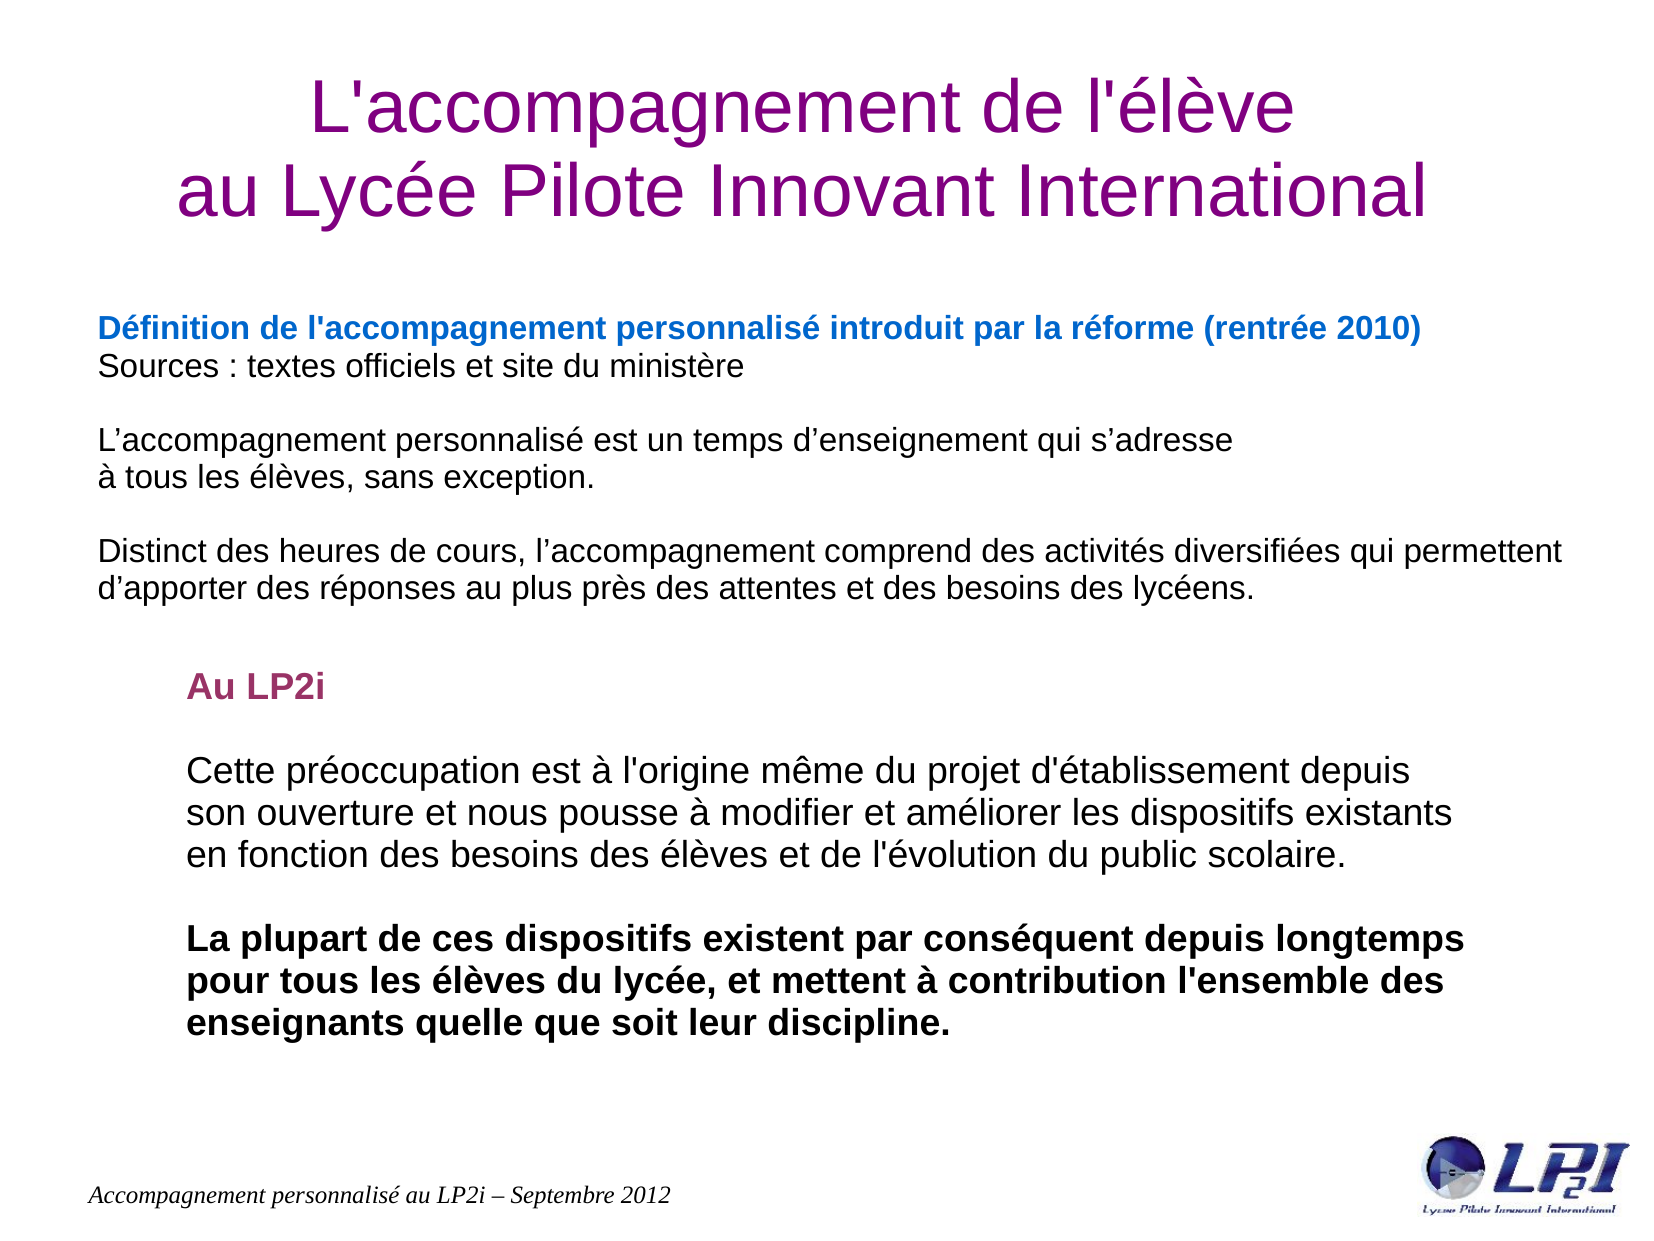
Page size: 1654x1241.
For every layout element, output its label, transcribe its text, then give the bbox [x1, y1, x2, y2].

text_box Définition de l'accompagnement personnalisé introduit par la réforme (rentrée 2010) Sources : textes officiels et site du ministère L’accompagnement personnalisé est un temps d’enseignement qui s’adresse à tous les élèves, sans exception. Distinct des heures de cours, l’accompagnement comprend des activités diversifiées qui permettent d’apporter des réponses au plus près des attentes et des besoins des lycéens. [82, 302, 1625, 617]
text_box Au LP2i Cette préoccupation est à l'origine même du projet d'établissement depuis son ouverture et nous pousse à modifier et améliorer les dispositifs existants en fonction des besoins des élèves et de l'évolution du public scolaire. La plupart de ces dispositifs existent par conséquent depuis longtemps pour tous les élèves du lycée, et mettent à contribution l'ensemble des enseignants quelle que soit leur discipline. [171, 657, 1506, 1098]
title L'accompagnement de l'élève au Lycée Pilote Innovant International [59, 64, 1548, 233]
picture [1417, 1133, 1630, 1217]
